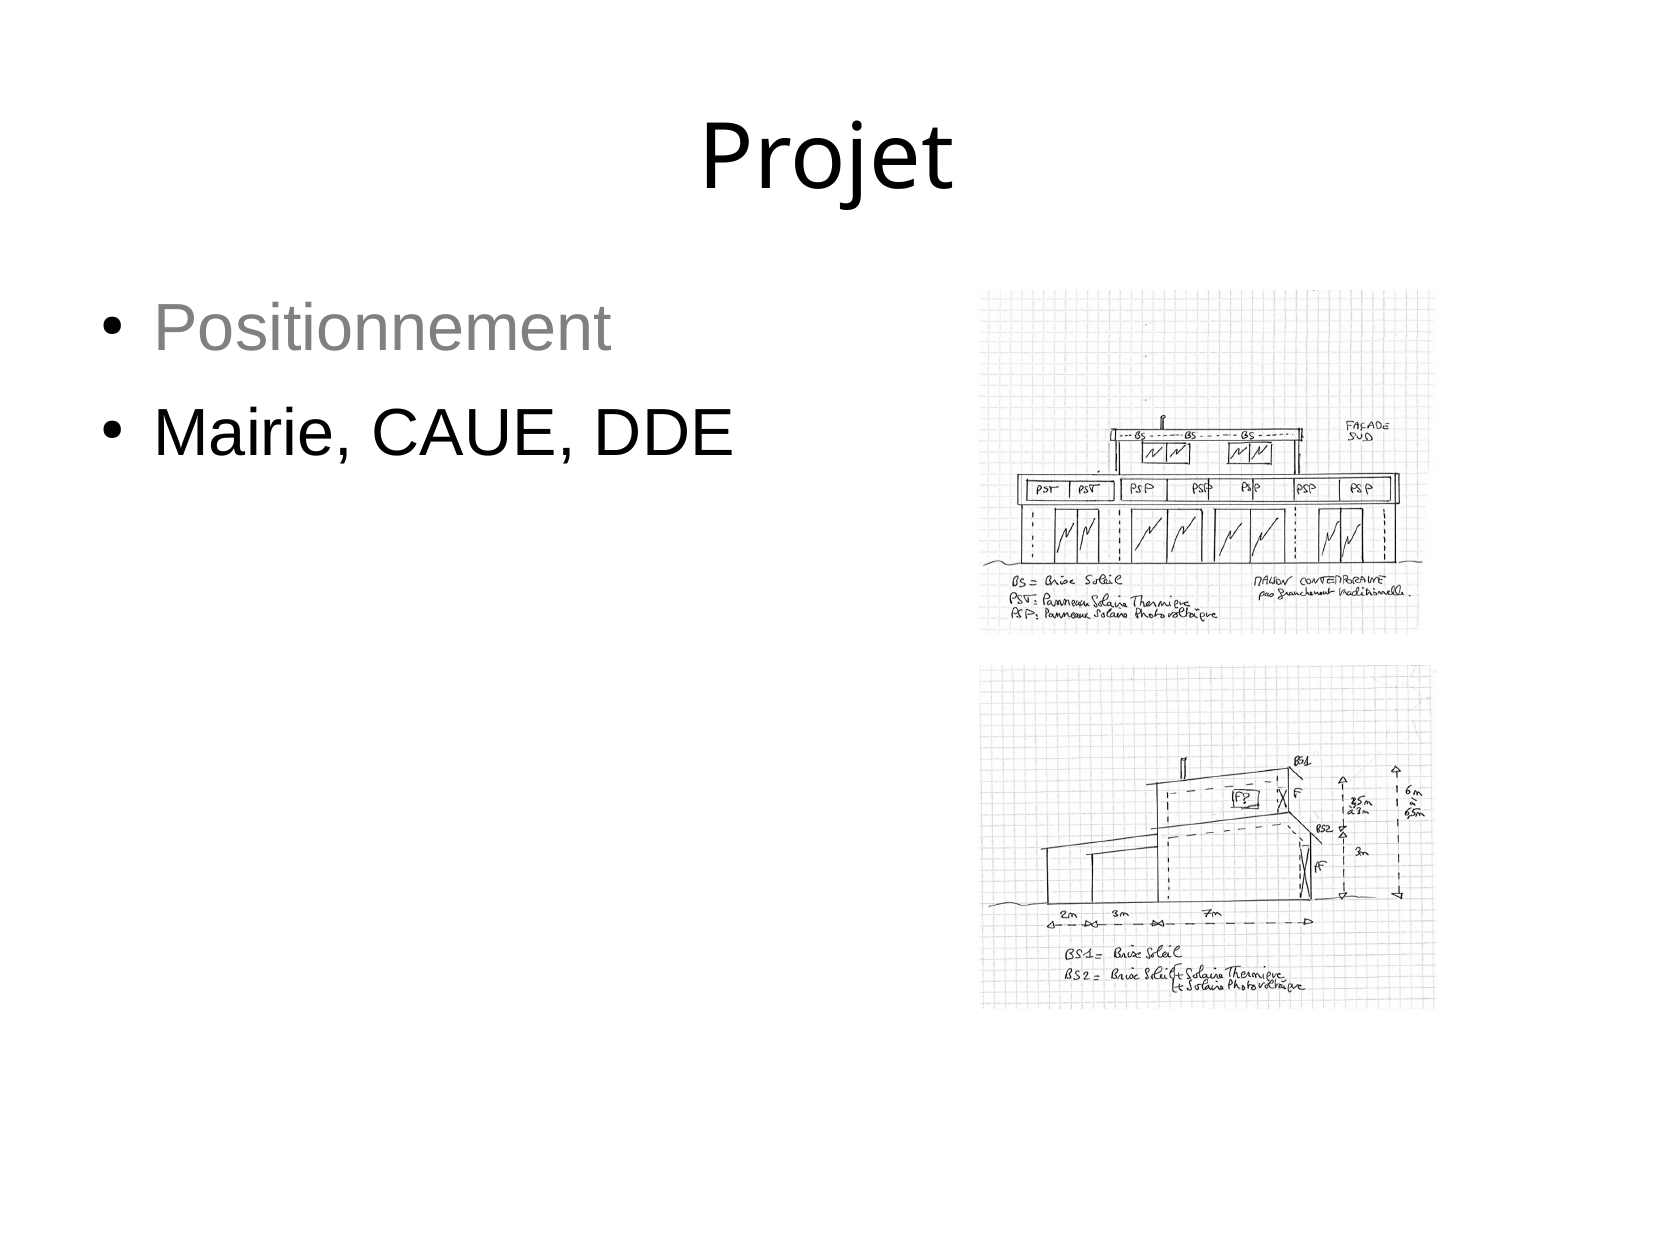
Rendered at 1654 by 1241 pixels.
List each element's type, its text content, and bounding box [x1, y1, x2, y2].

picture [979, 665, 1437, 1009]
title Projet [82, 49, 1571, 257]
picture [979, 290, 1437, 634]
list Positionnement Mairie, CAUE, DDE [82, 290, 809, 1010]
